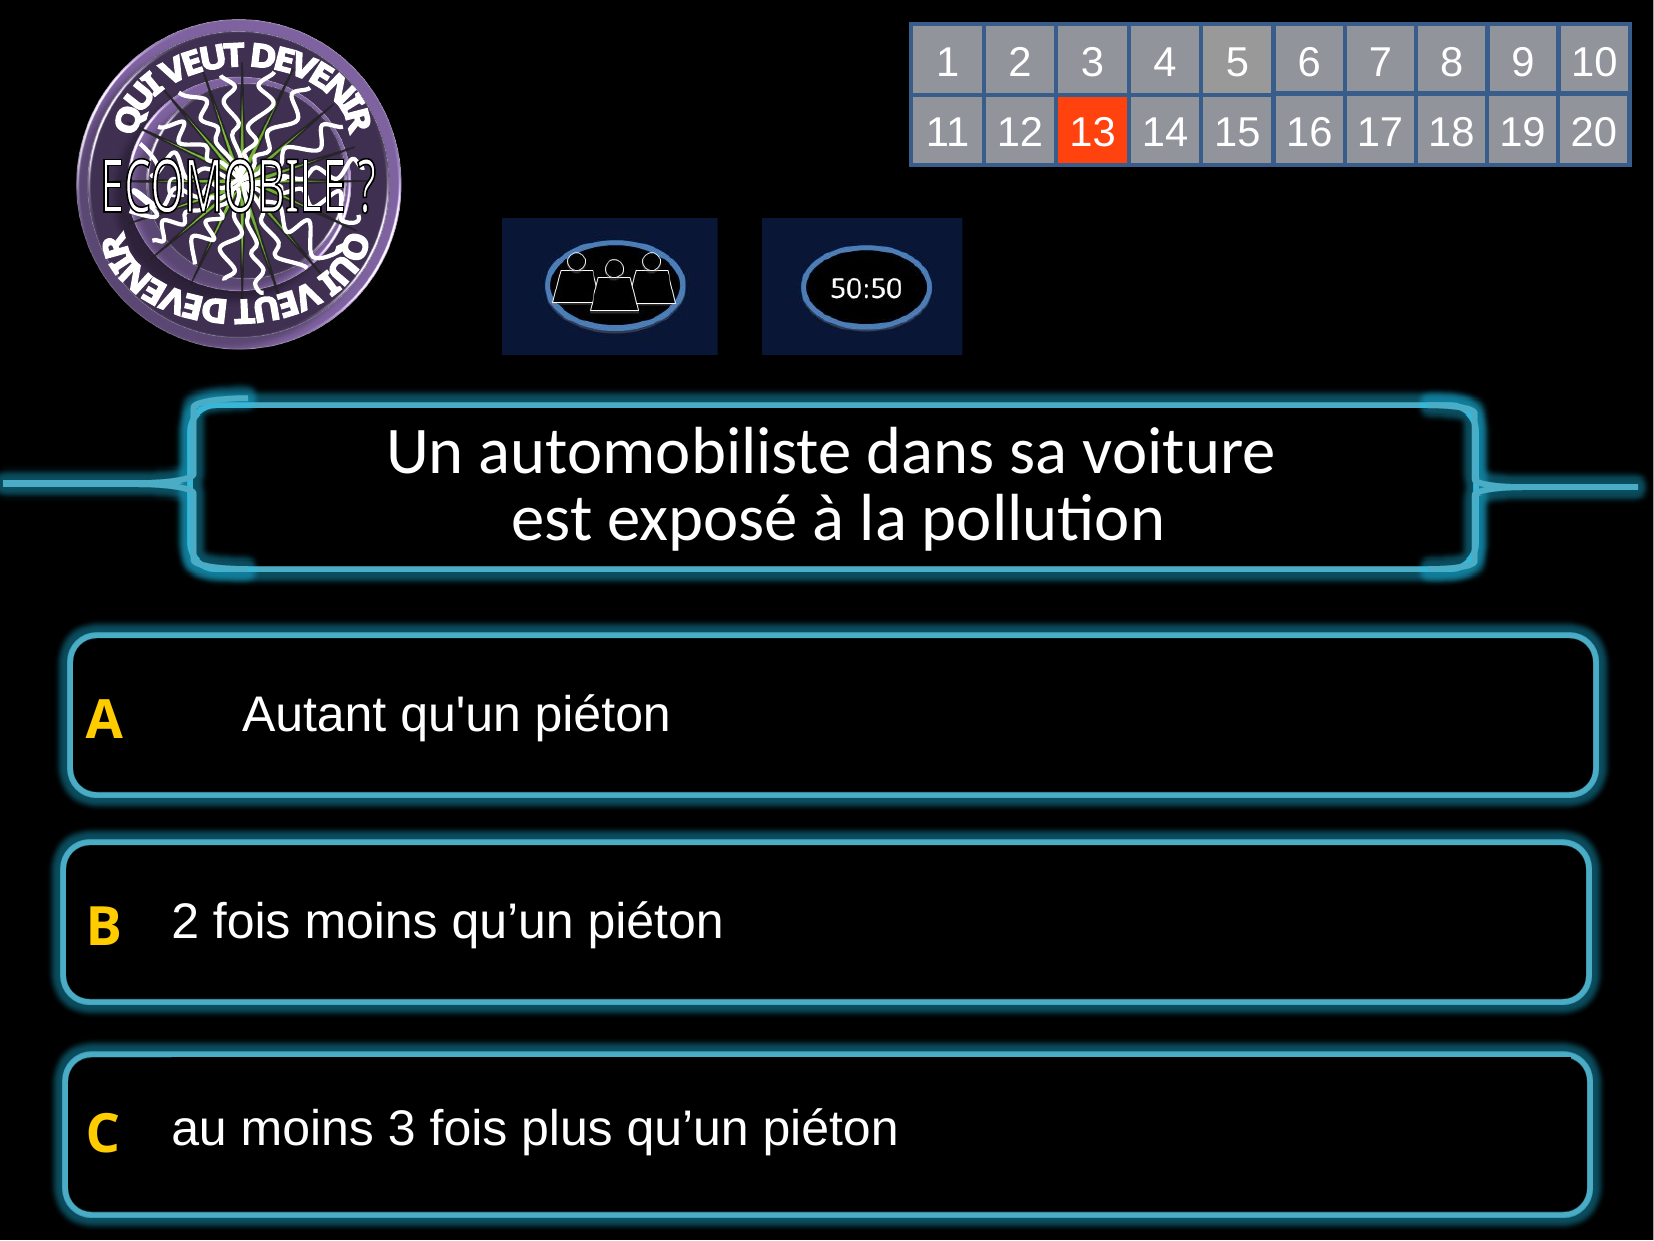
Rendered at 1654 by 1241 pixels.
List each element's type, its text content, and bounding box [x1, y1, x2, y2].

text_box 9 [1487, 24, 1558, 93]
text_box 4 [1128, 24, 1201, 94]
text_box 13 [1056, 94, 1128, 166]
text_box 16 [1273, 93, 1345, 166]
text_box 20 [1558, 93, 1630, 166]
text_box 18 [1415, 93, 1486, 166]
text_box 7 [1344, 24, 1416, 93]
text_box 5 [1201, 24, 1273, 94]
picture [45, 1034, 1610, 1235]
text_box 12 [983, 94, 1056, 166]
title Un automobiliste dans sa voiture est exposé à la pollution [200, 407, 1477, 573]
text_box 17 [1345, 93, 1415, 166]
text_box 1 [911, 24, 983, 94]
list 2 fois moins qu’un piéton [171, 850, 1571, 993]
text_box 10 [1558, 24, 1630, 93]
text_box 3 [1056, 24, 1128, 94]
picture [53, 18, 402, 370]
picture [43, 822, 1609, 1022]
text_box 11 [911, 94, 983, 166]
text_box 6 [1273, 24, 1344, 93]
picture [0, 377, 1654, 591]
list Autant qu'un piéton [171, 643, 1571, 786]
text_box 19 [1486, 93, 1558, 166]
text_box 15 [1201, 94, 1273, 166]
text_box 8 [1416, 24, 1487, 93]
text_box 2 [983, 24, 1056, 94]
text_box 14 [1128, 94, 1201, 166]
picture [50, 615, 1616, 815]
list au moins 3 fois plus qu’un piéton [171, 1057, 1571, 1199]
